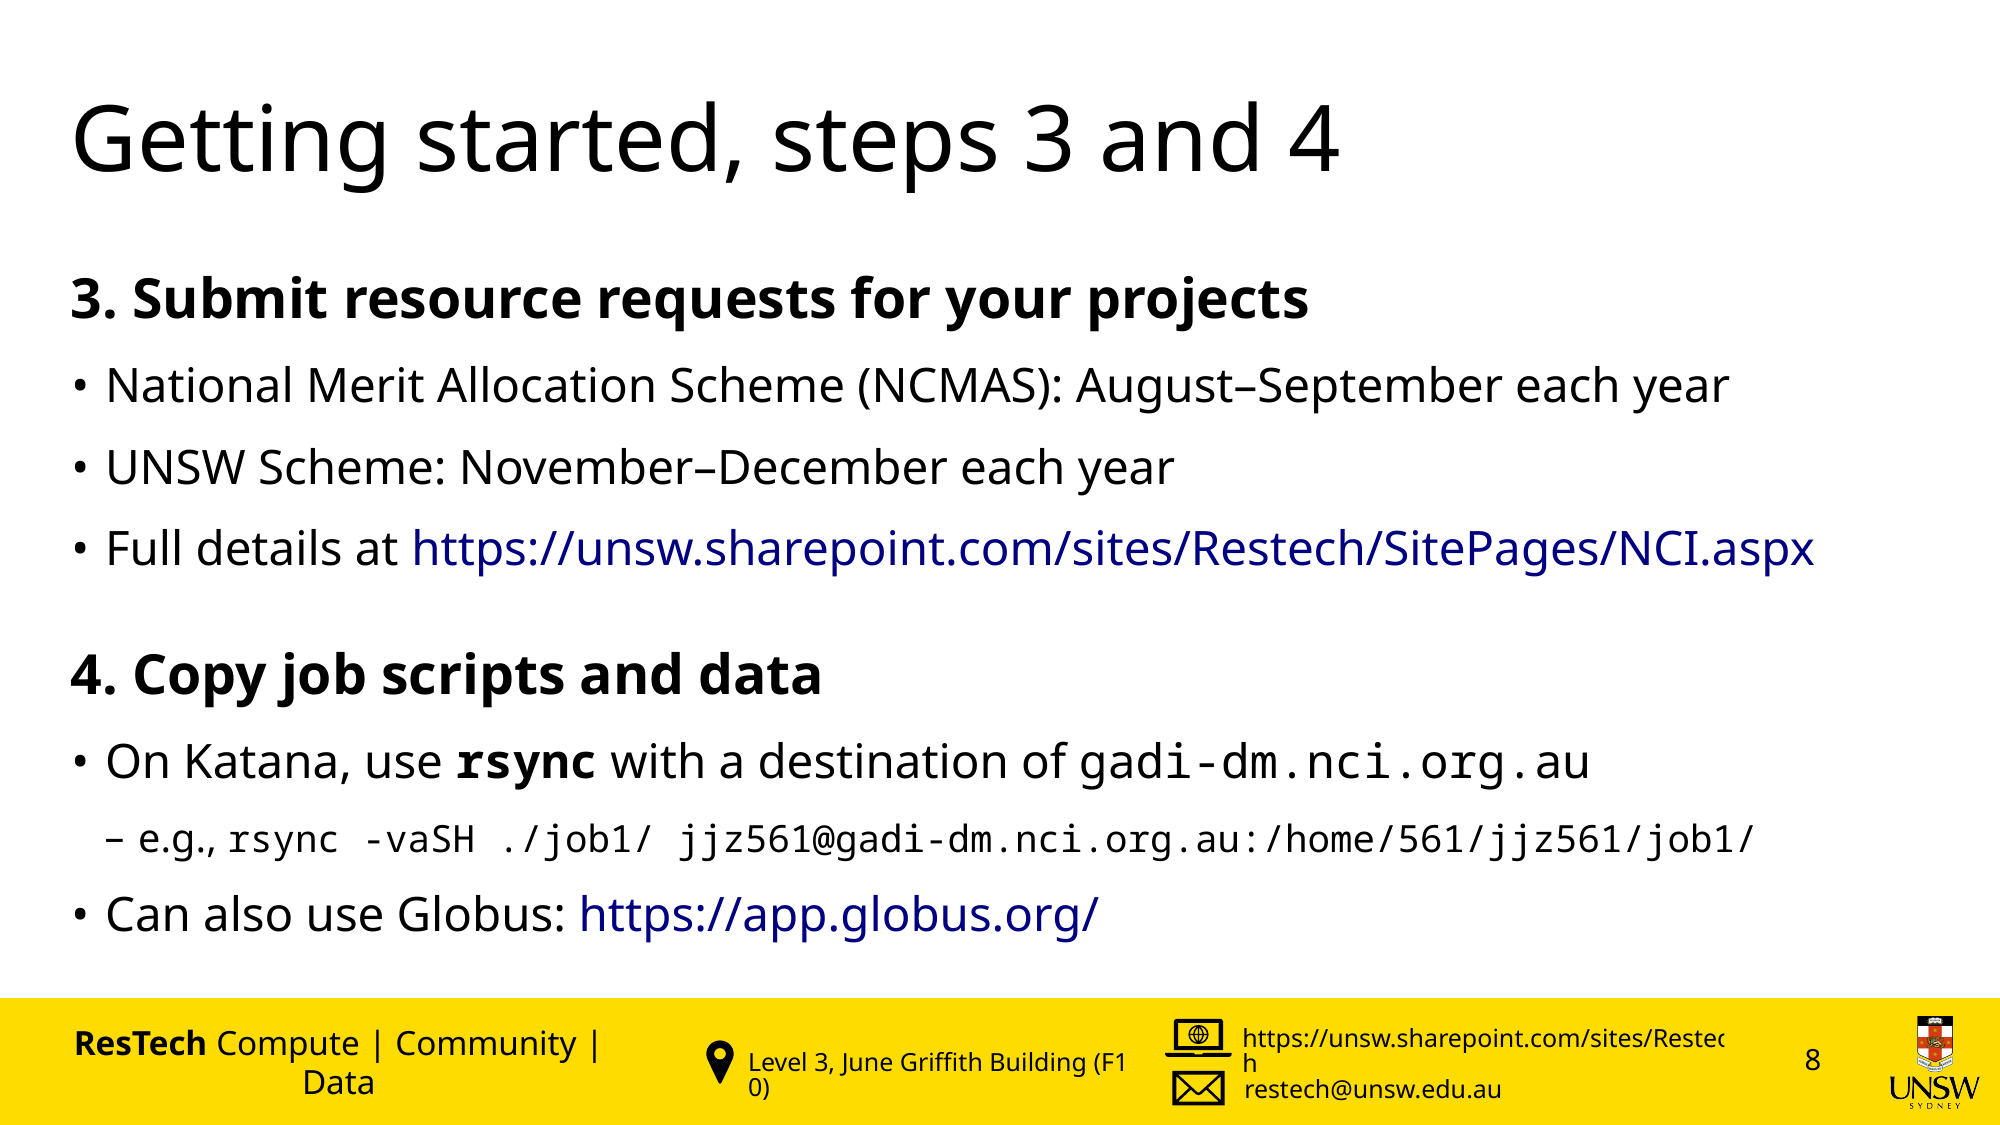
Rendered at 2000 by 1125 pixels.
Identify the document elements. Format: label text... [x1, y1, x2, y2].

list 3. Submit resource requests for your projects National Merit Allocation Scheme (NCMAS): August–September each year UNSW Scheme: November–December each year Full details at https://unsw.sharepoint.com/sites/Restech/SitePages/NCI.aspx 4. Copy job scripts and data On Katana, use rsync with a destination of gadi-dm.nci.org.au e.g., rsync -vaSH ./job1/ jjz561@gadi-dm.nci.org.au:/home/561/jjz561/job1/ Can also use Globus: https://app.globus.org/ [70, 259, 1926, 951]
picture [1890, 1016, 1980, 1109]
title Getting started, steps 3 and 4 [70, 41, 1926, 231]
